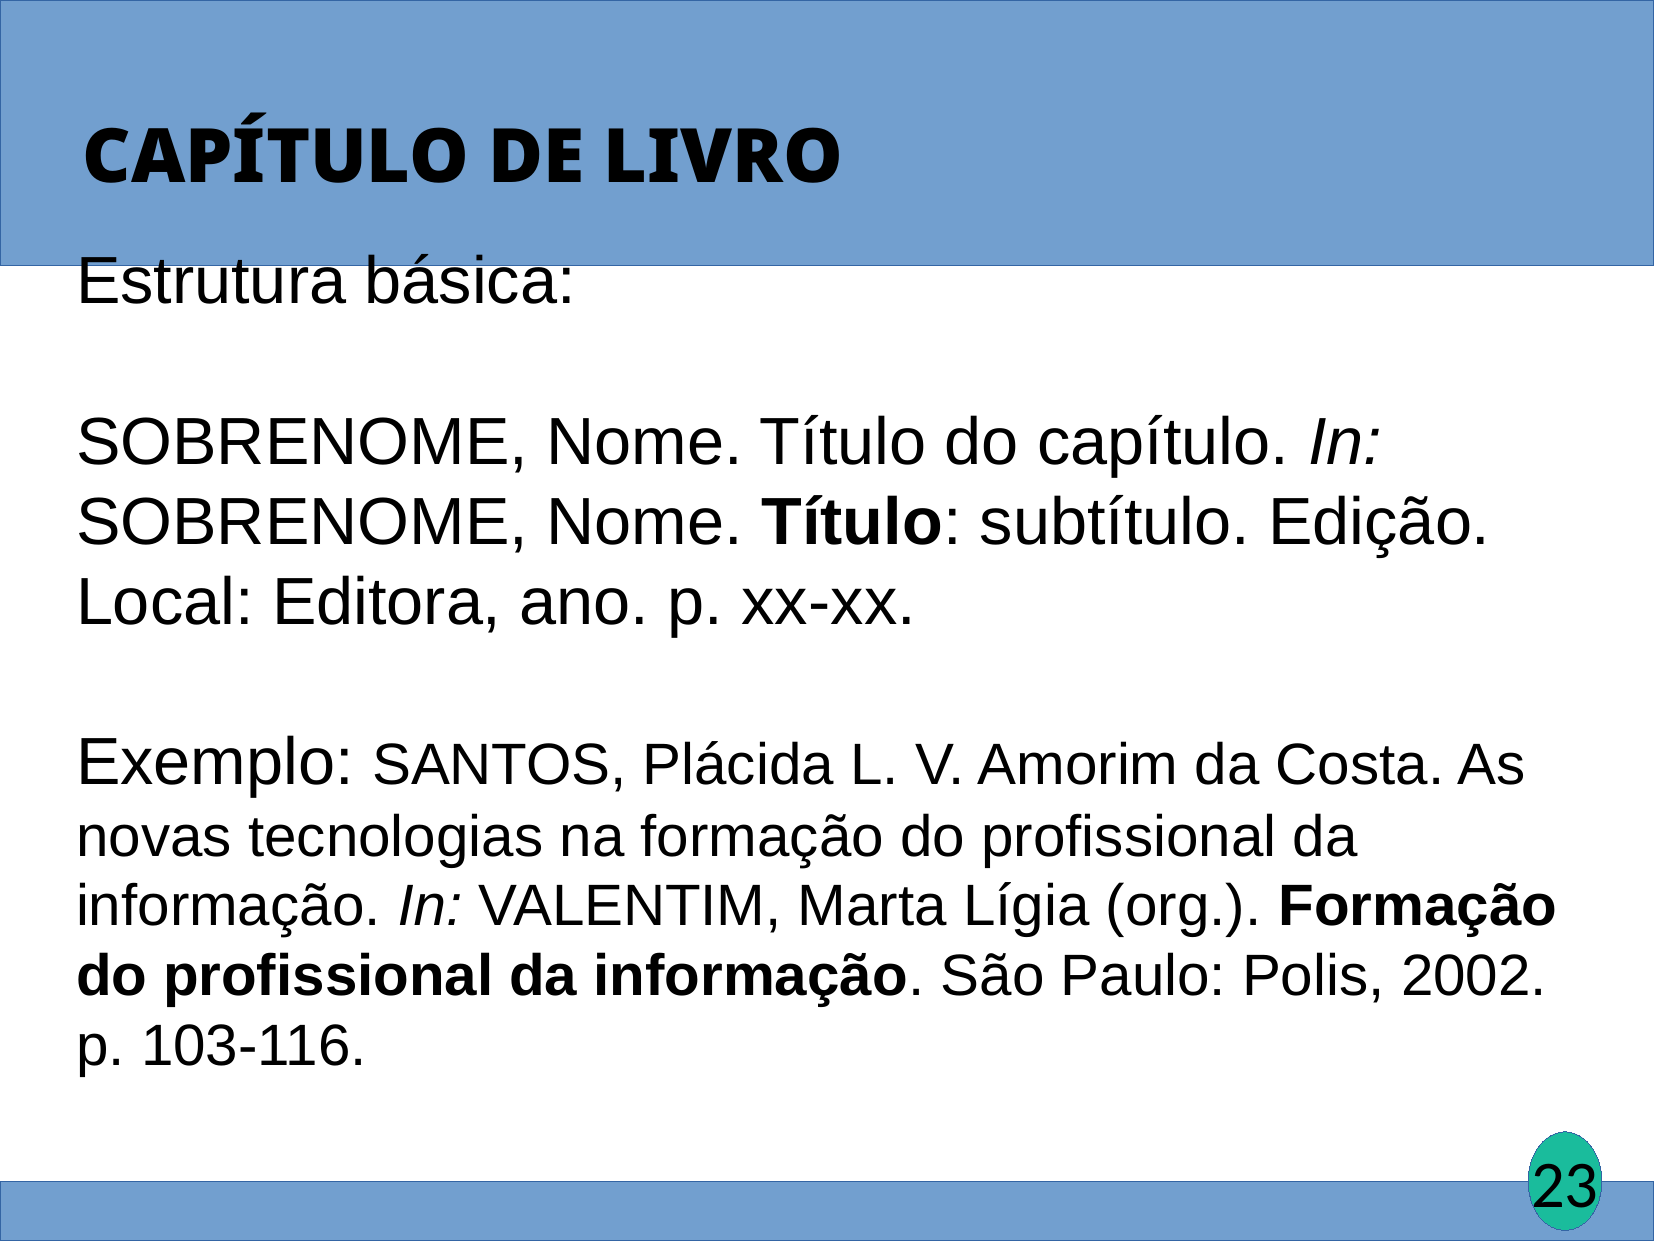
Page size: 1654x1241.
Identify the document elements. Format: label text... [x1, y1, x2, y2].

list Estrutura básica: SOBRENOME, Nome. Título do capítulo. In: SOBRENOME, Nome. Título: subtítulo. Edição. Local: Editora, ano. p. xx-xx. Exemplo: SANTOS, Plácida L. V. Amorim da Costa. As novas tecnologias na formação do profissional da informação. In: VALENTIM, Marta Lígia (org.). Formação do profissional da informação. São Paulo: Polis, 2002. p. 103-116. [76, 237, 1565, 1107]
title CAPÍTULO DE LIVRO [82, 49, 1571, 257]
